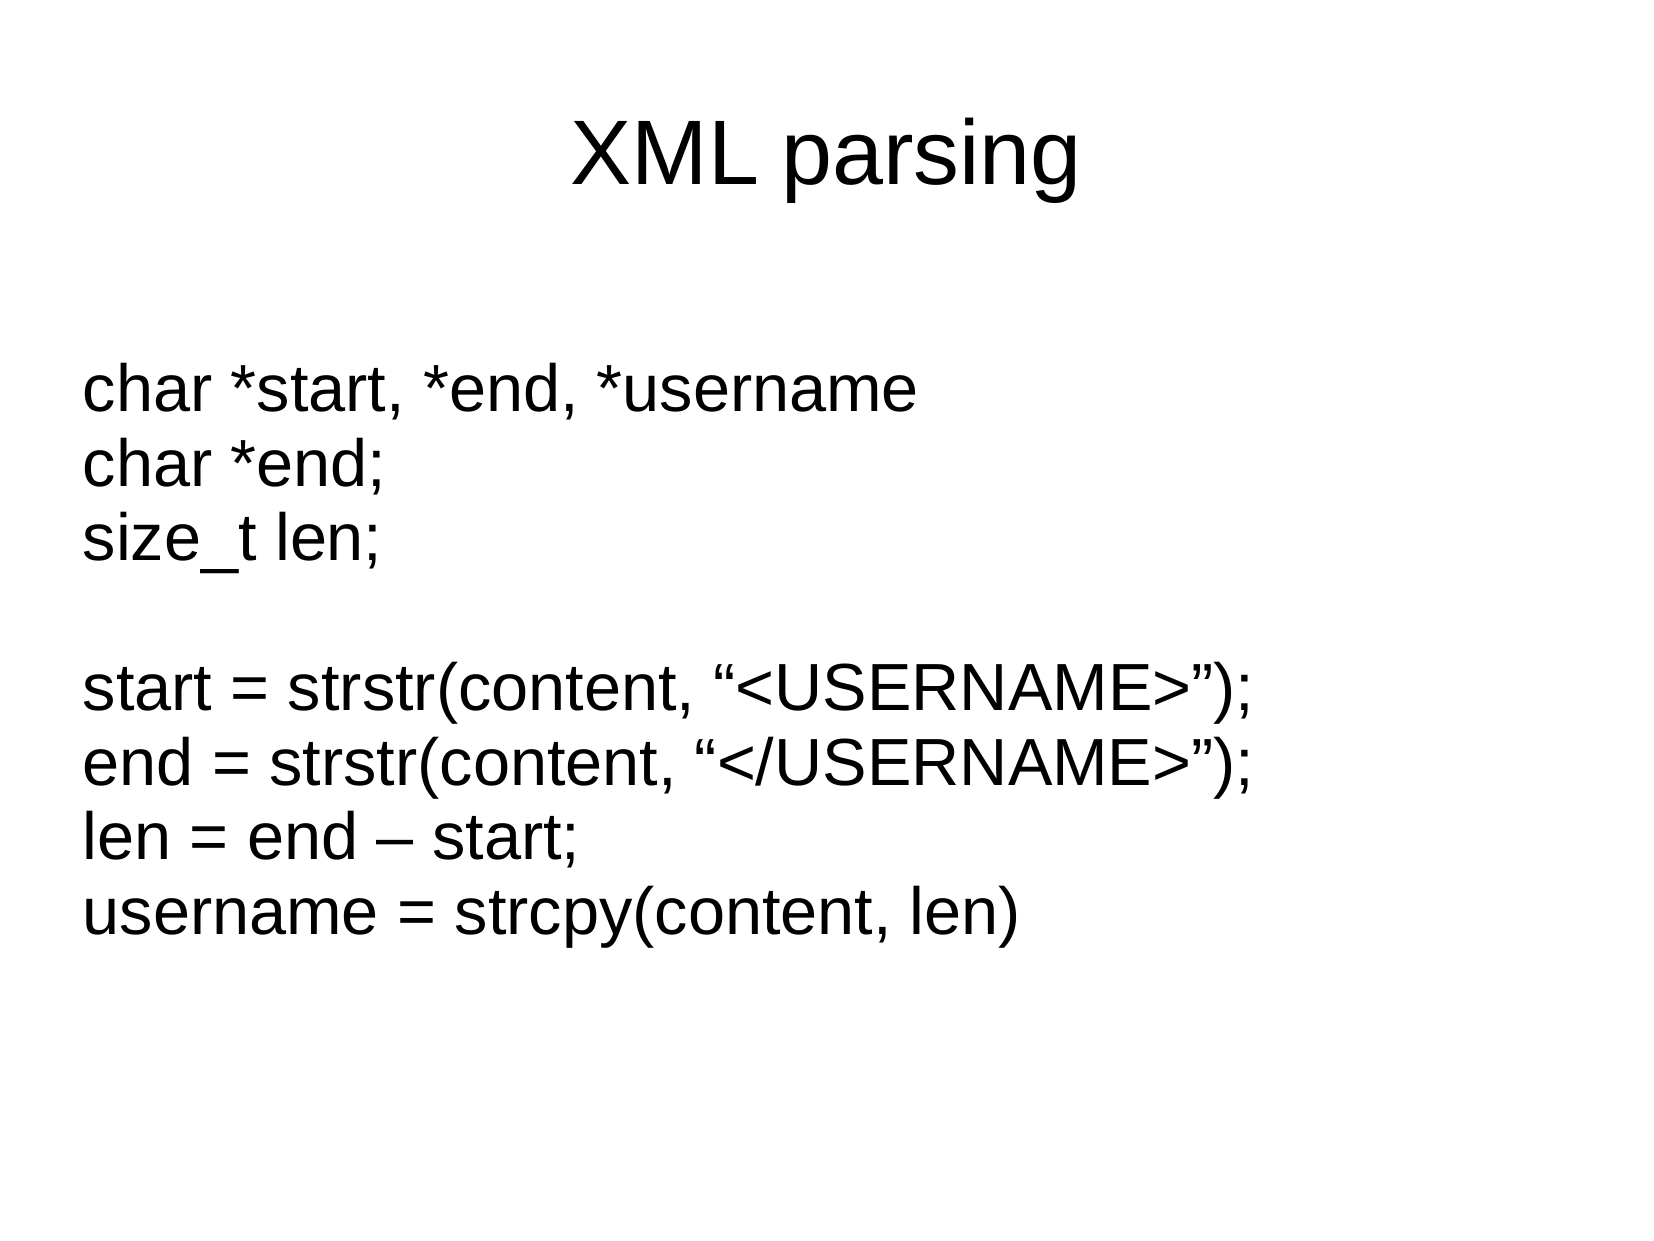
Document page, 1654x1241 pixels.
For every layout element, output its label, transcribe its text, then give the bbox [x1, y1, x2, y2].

title XML parsing [82, 49, 1571, 257]
subtitle char *start, *end, *username char *end; size_t len; start = strstr(content, “<USERNAME>”); end = strstr(content, “</USERNAME>”); len = end – start; username = strcpy(content, len) [82, 290, 1571, 1010]
